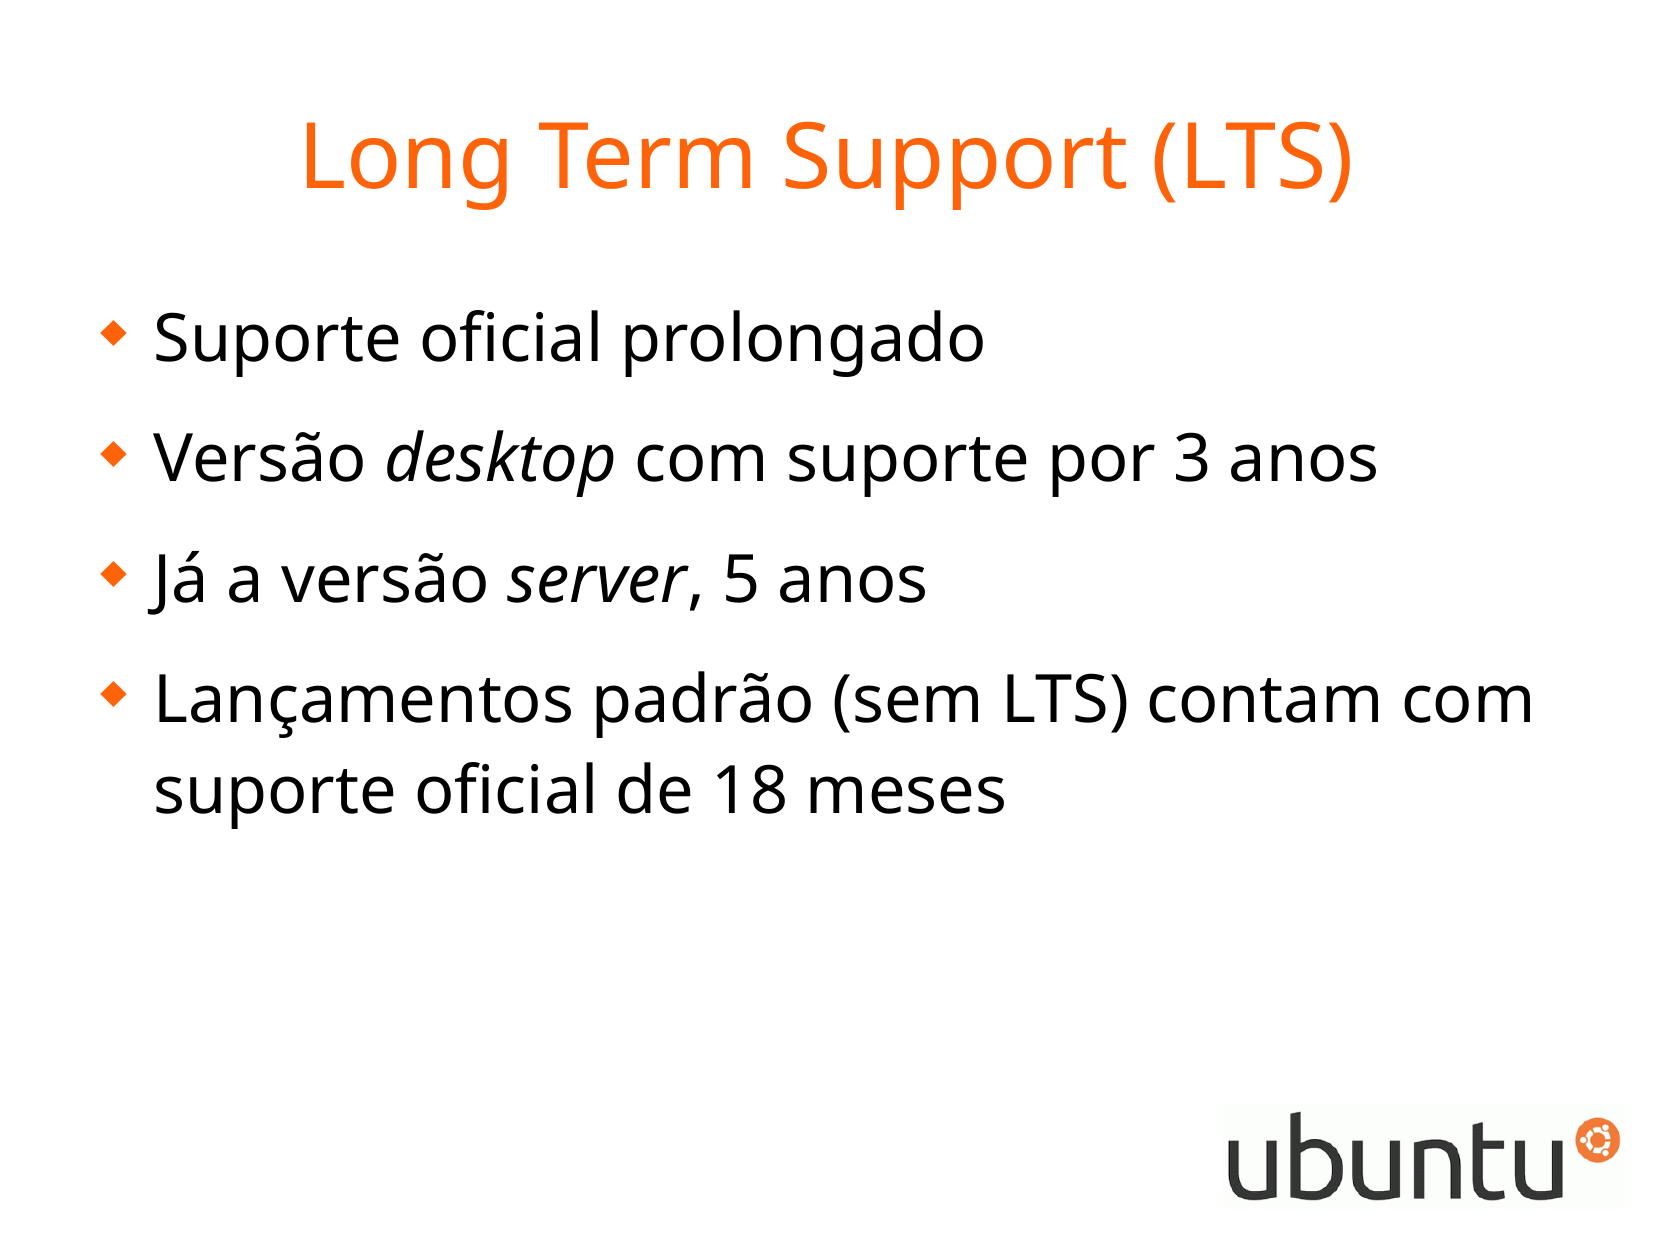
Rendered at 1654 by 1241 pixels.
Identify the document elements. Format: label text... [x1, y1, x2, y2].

picture [1222, 1104, 1625, 1208]
title Long Term Support (LTS) [82, 56, 1571, 250]
list Suporte oficial prolongado Versão desktop com suporte por 3 anos Já a versão server, 5 anos Lançamentos padrão (sem LTS) contam com suporte oficial de 18 meses [82, 290, 1571, 1109]
